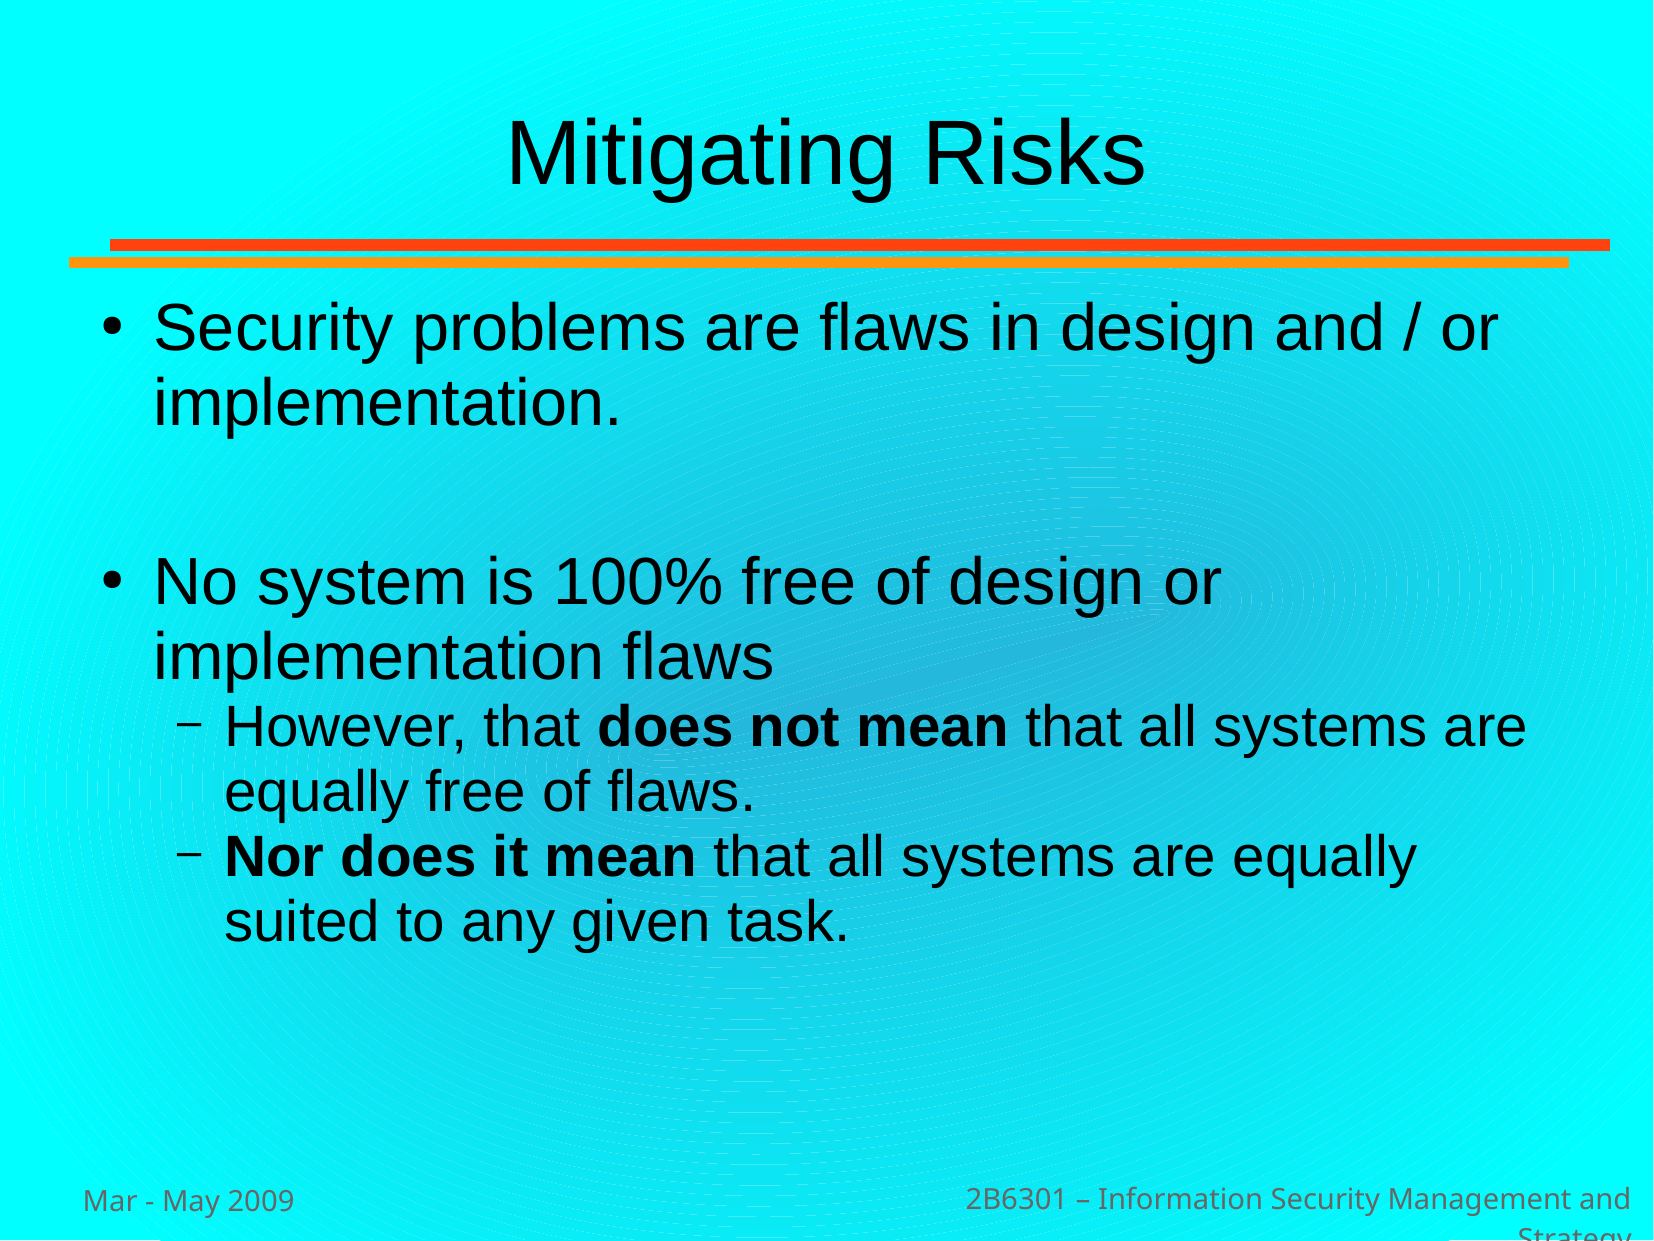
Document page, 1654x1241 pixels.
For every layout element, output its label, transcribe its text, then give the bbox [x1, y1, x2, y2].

title Mitigating Risks [82, 56, 1571, 250]
list Security problems are flaws in design and / or implementation. No system is 100% free of design or implementation flaws However, that does not mean that all systems are equally free of flaws. Nor does it mean that all systems are equally suited to any given task. [82, 290, 1571, 1094]
